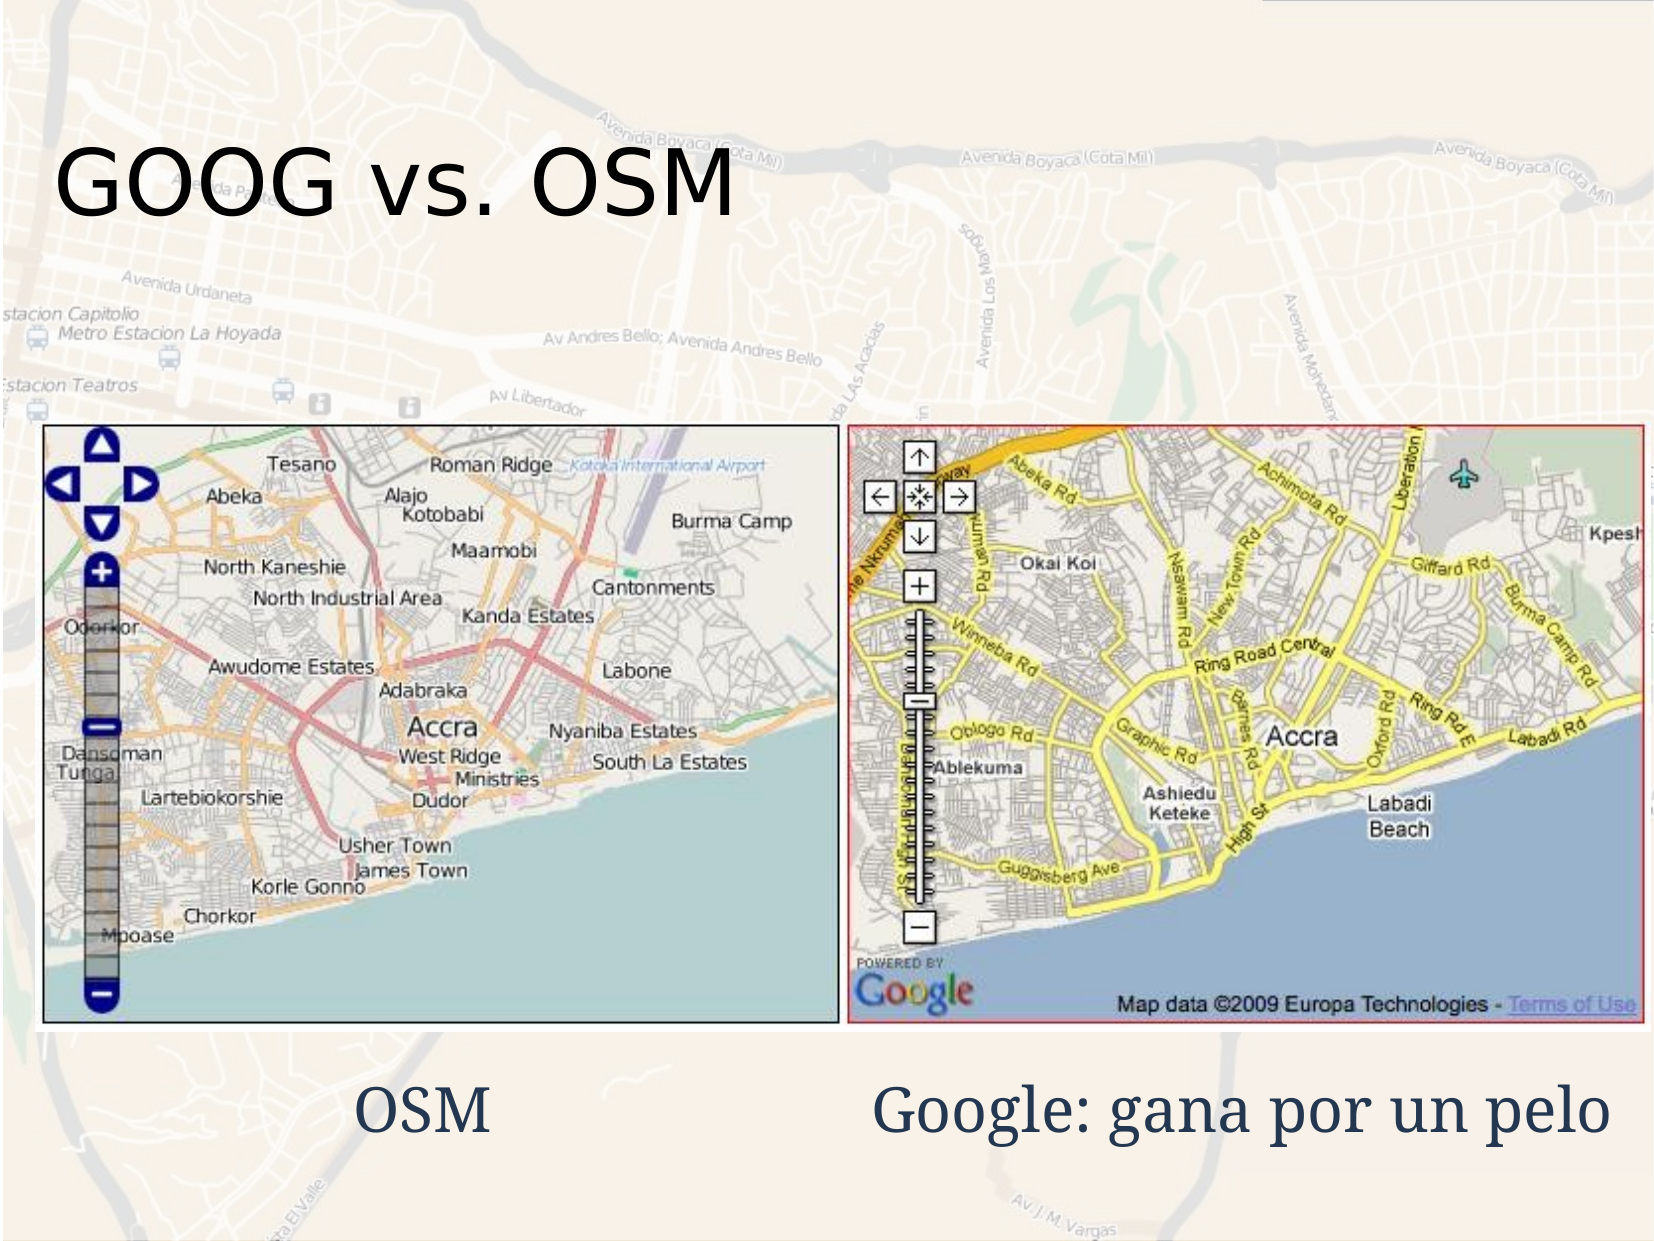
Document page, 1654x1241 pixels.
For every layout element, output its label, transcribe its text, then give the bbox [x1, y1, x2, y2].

text_box OSM [353, 1065, 493, 1151]
title GOOG vs. OSM [45, 56, 1609, 317]
text_box Google: gana por un pelo [871, 1065, 1614, 1151]
picture [35, 421, 1651, 1032]
